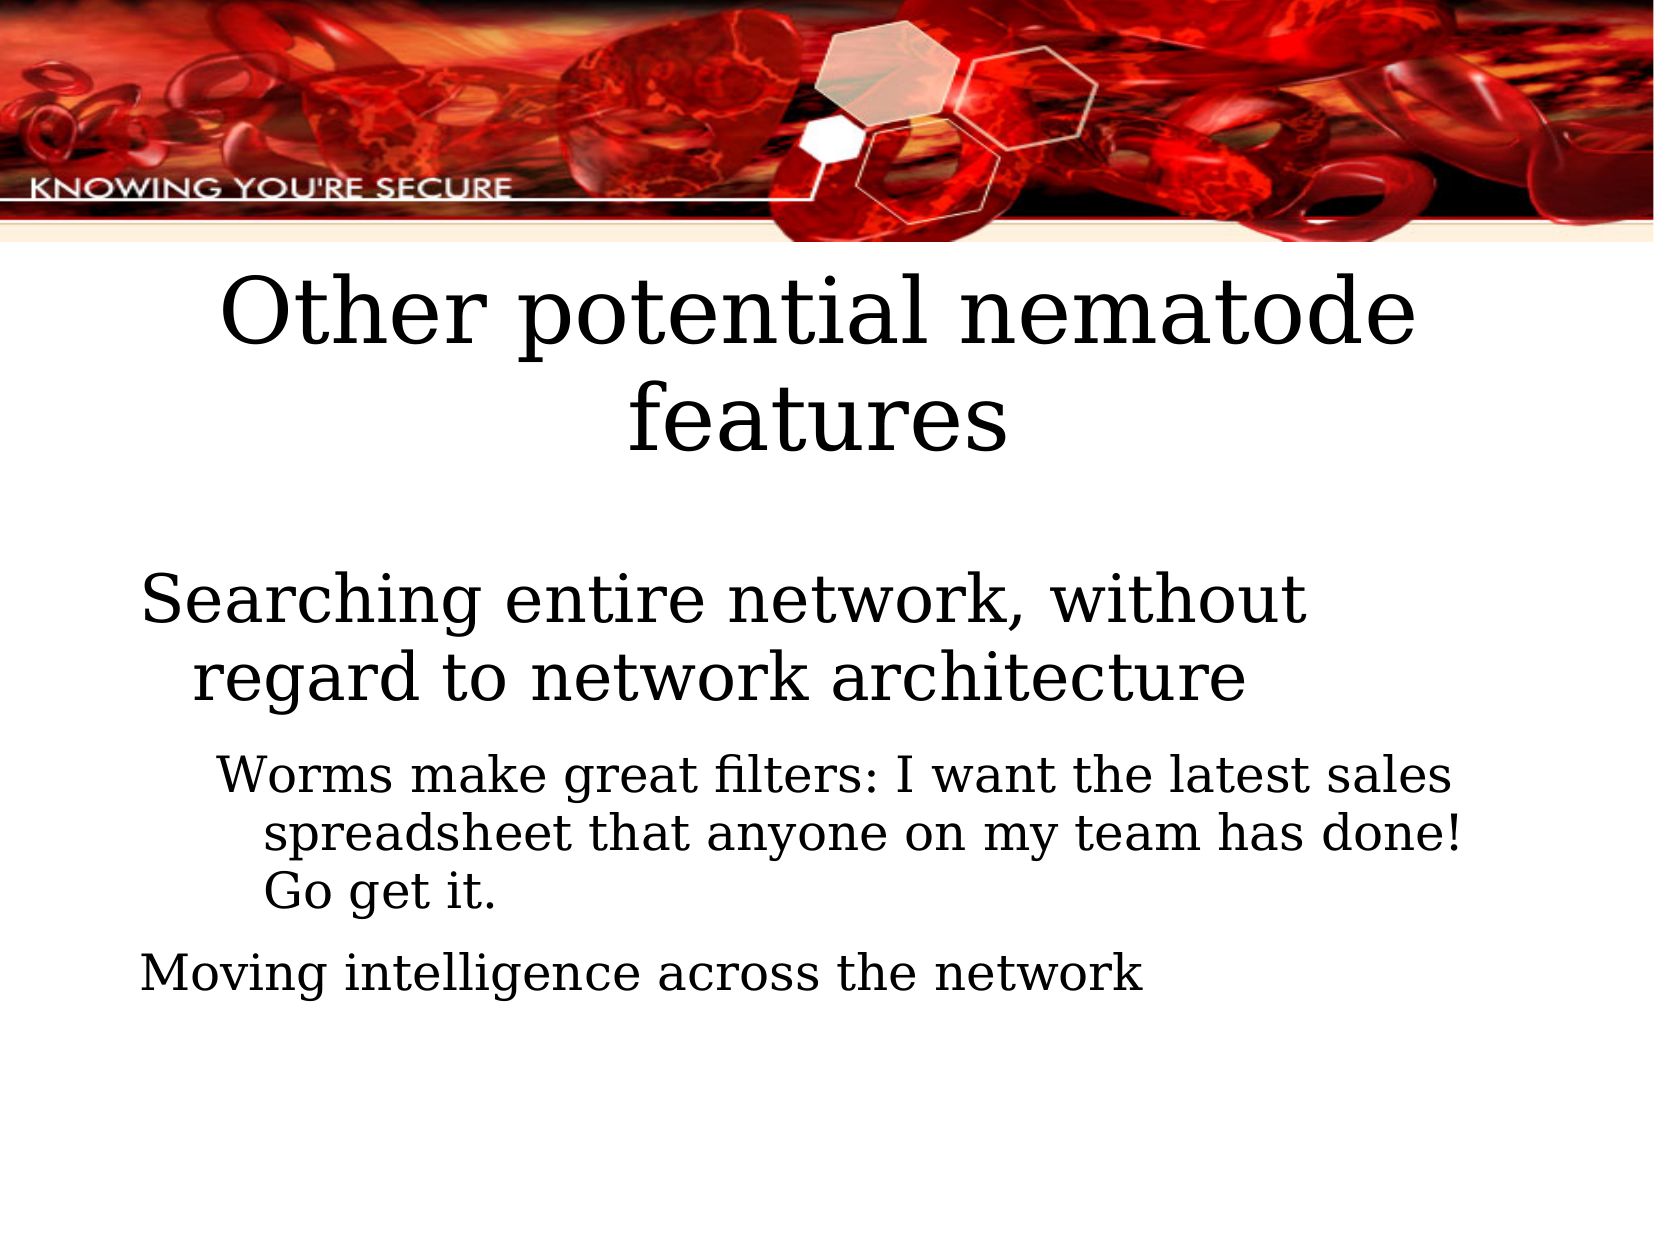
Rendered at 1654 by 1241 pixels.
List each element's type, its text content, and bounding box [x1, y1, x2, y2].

title Other potential nematode features [113, 258, 1526, 473]
list Searching entire network, without regard to network architecture Worms make great filters: I want the latest sales spreadsheet that anyone on my team has done! Go get it. Moving intelligence across the network [121, 560, 1534, 1127]
picture [0, 0, 1654, 242]
